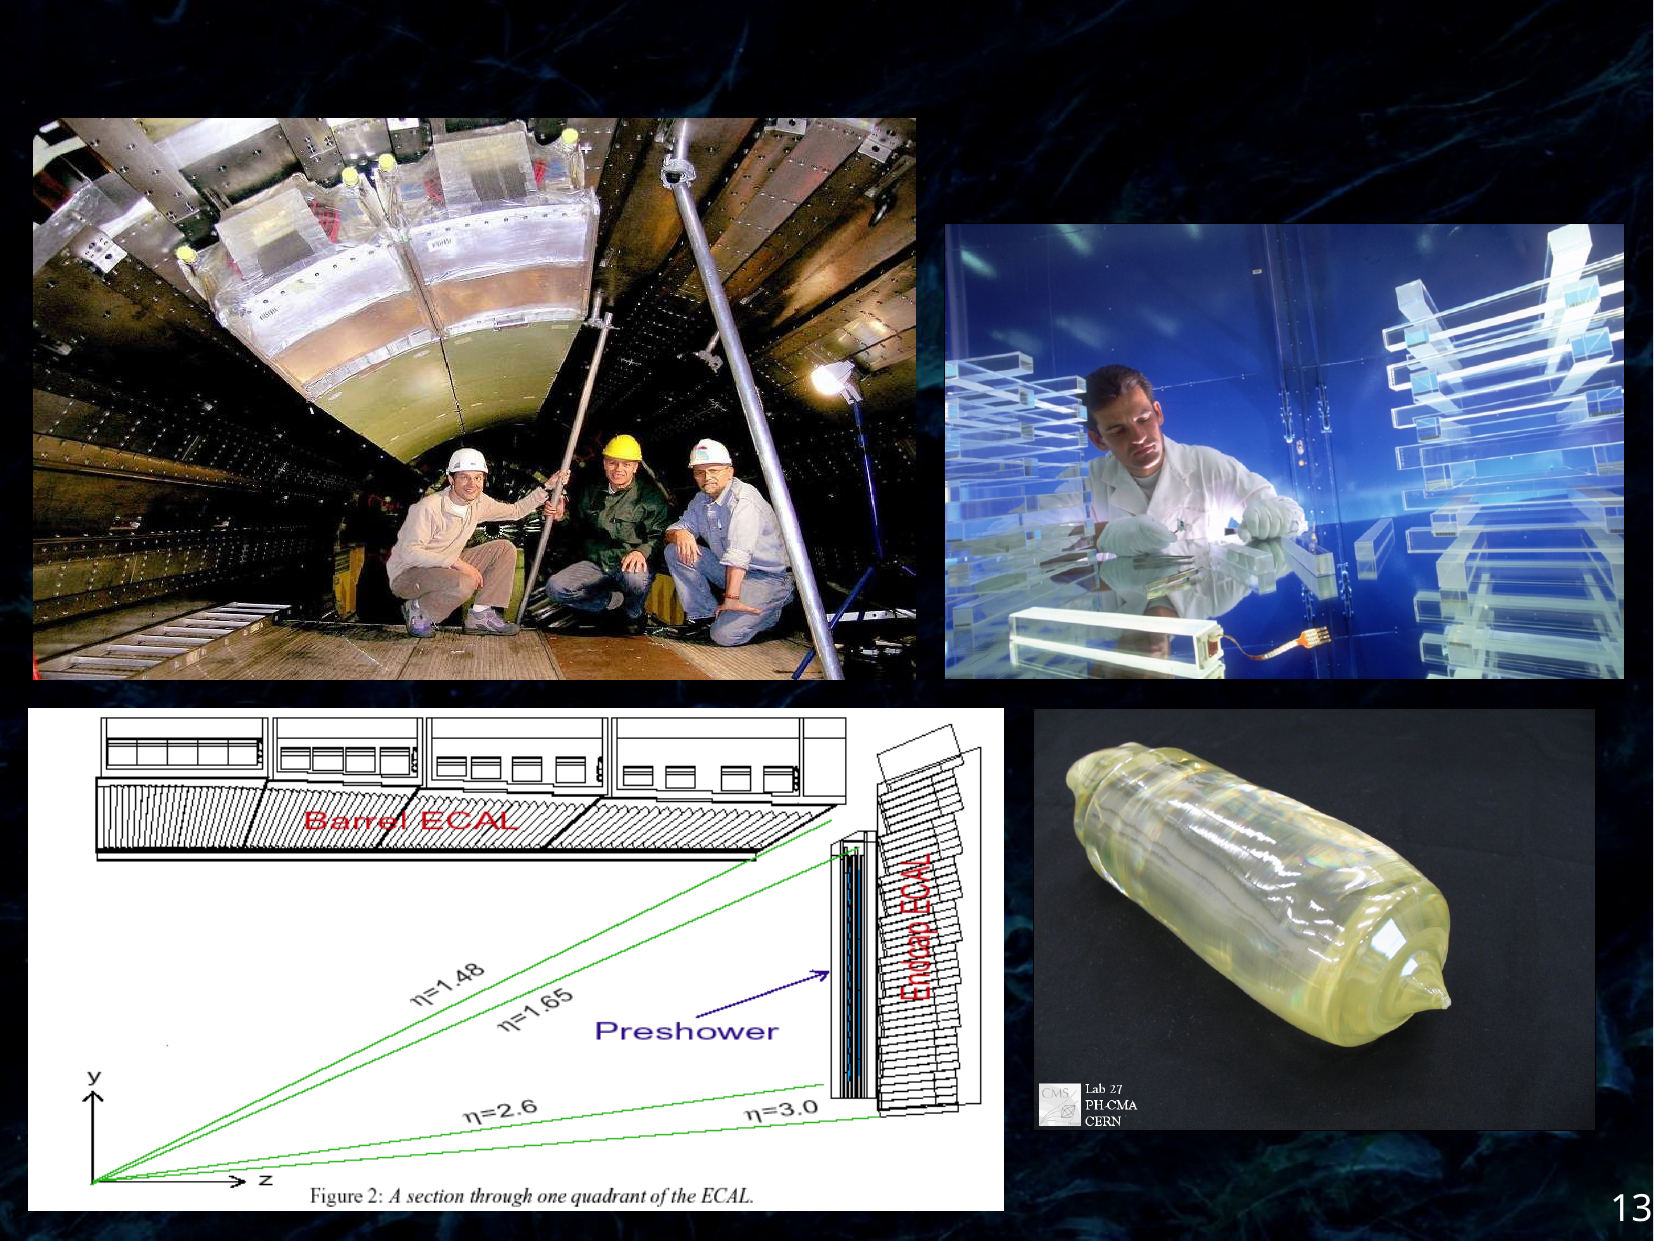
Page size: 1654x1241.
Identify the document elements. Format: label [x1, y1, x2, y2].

title [77, 29, 1565, 178]
picture [0, 0, 1654, 1241]
